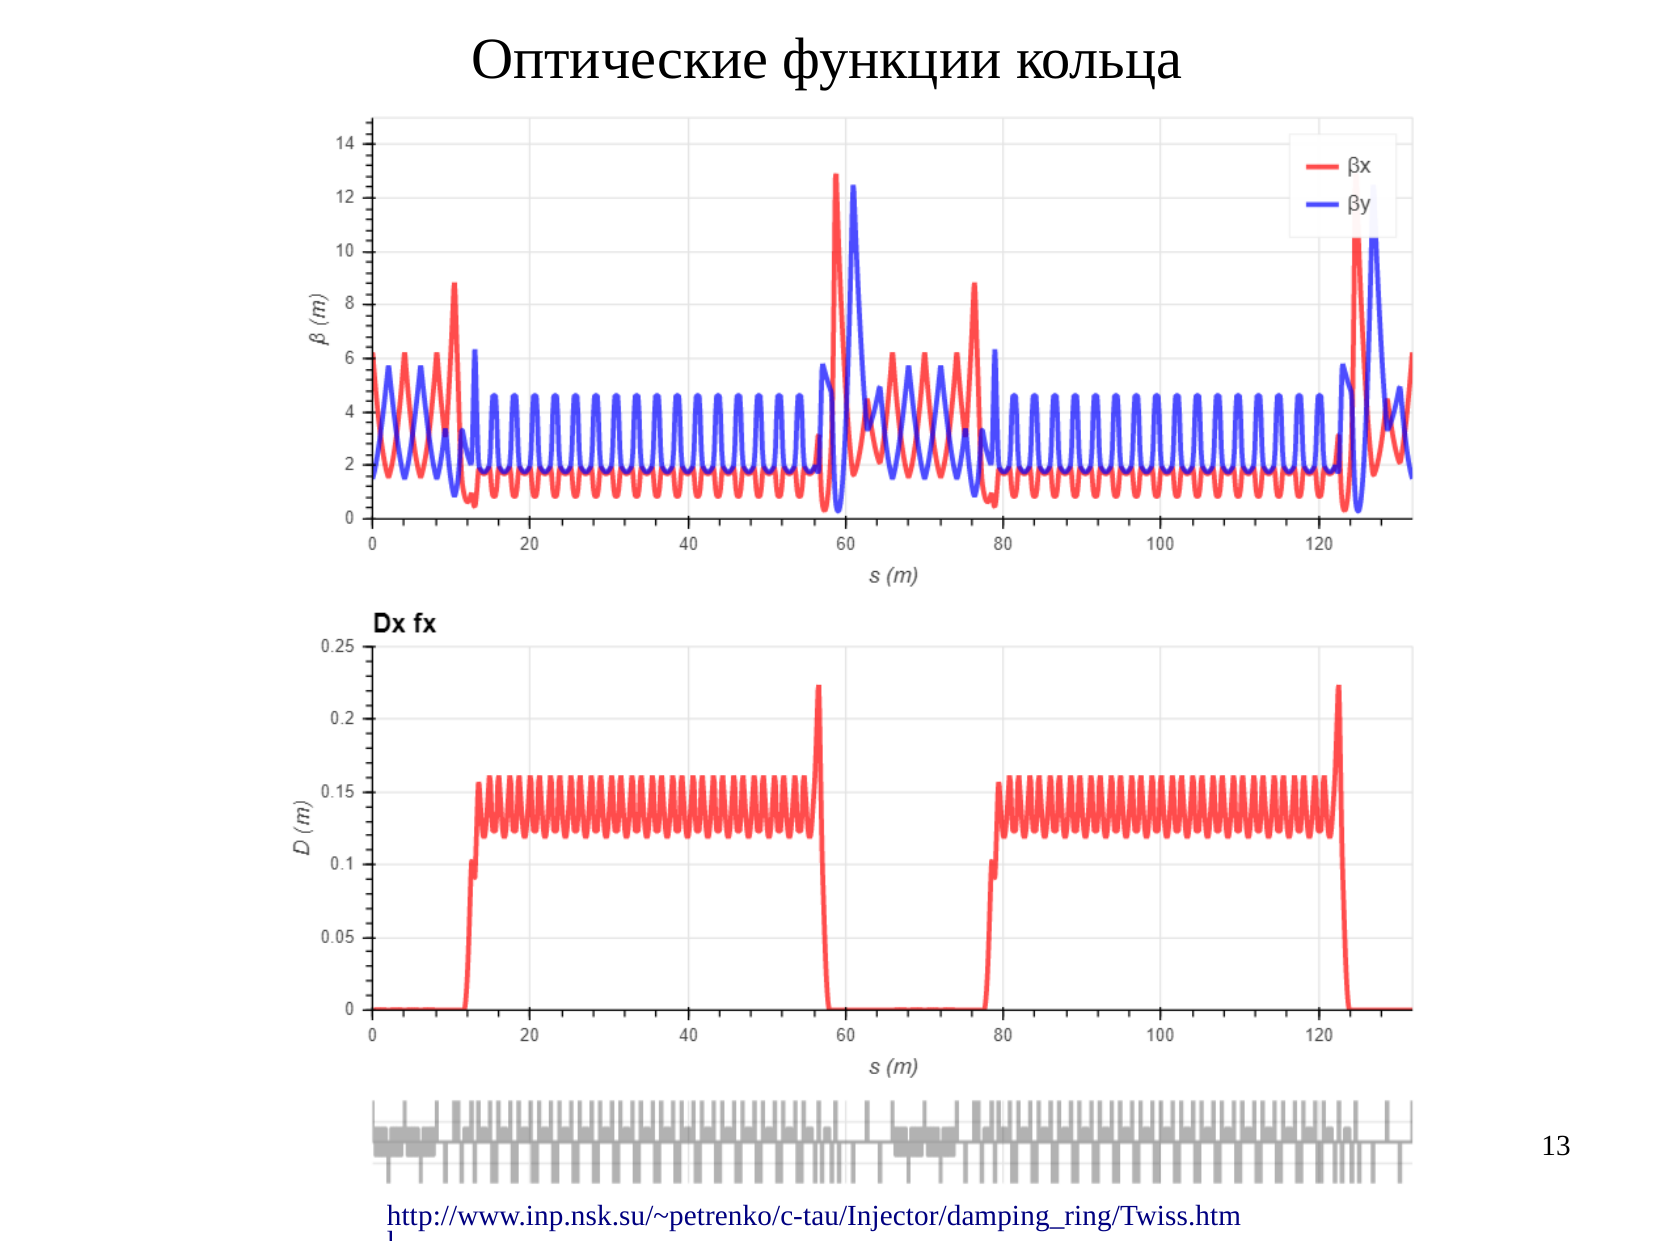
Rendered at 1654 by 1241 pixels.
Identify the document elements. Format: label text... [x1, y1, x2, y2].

text_box http://www.inp.nsk.su/~petrenko/c-tau/Injector/damping_ring/Twiss.html [372, 1192, 1264, 1241]
title Оптические функции кольца [82, 11, 1571, 107]
picture [283, 106, 1423, 1205]
